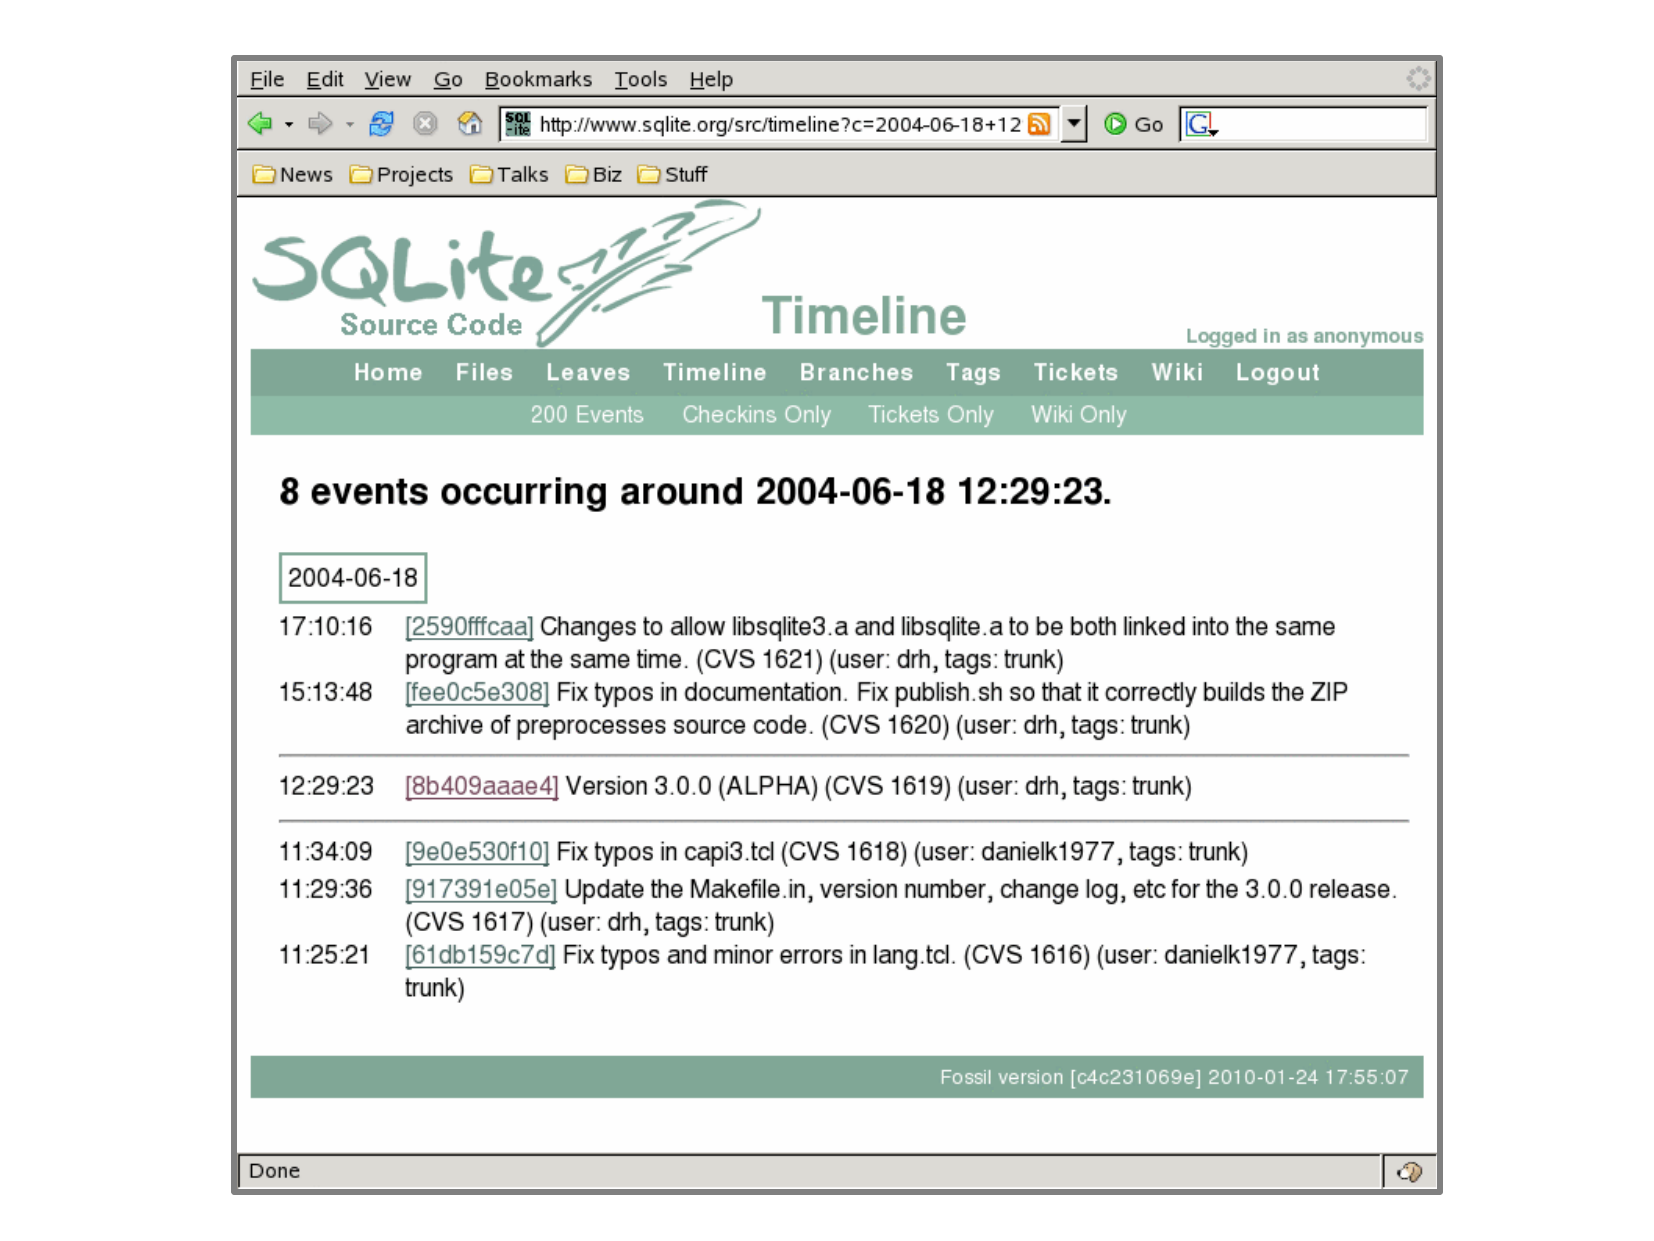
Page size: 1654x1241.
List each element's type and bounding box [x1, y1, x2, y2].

picture [237, 60, 1438, 1190]
